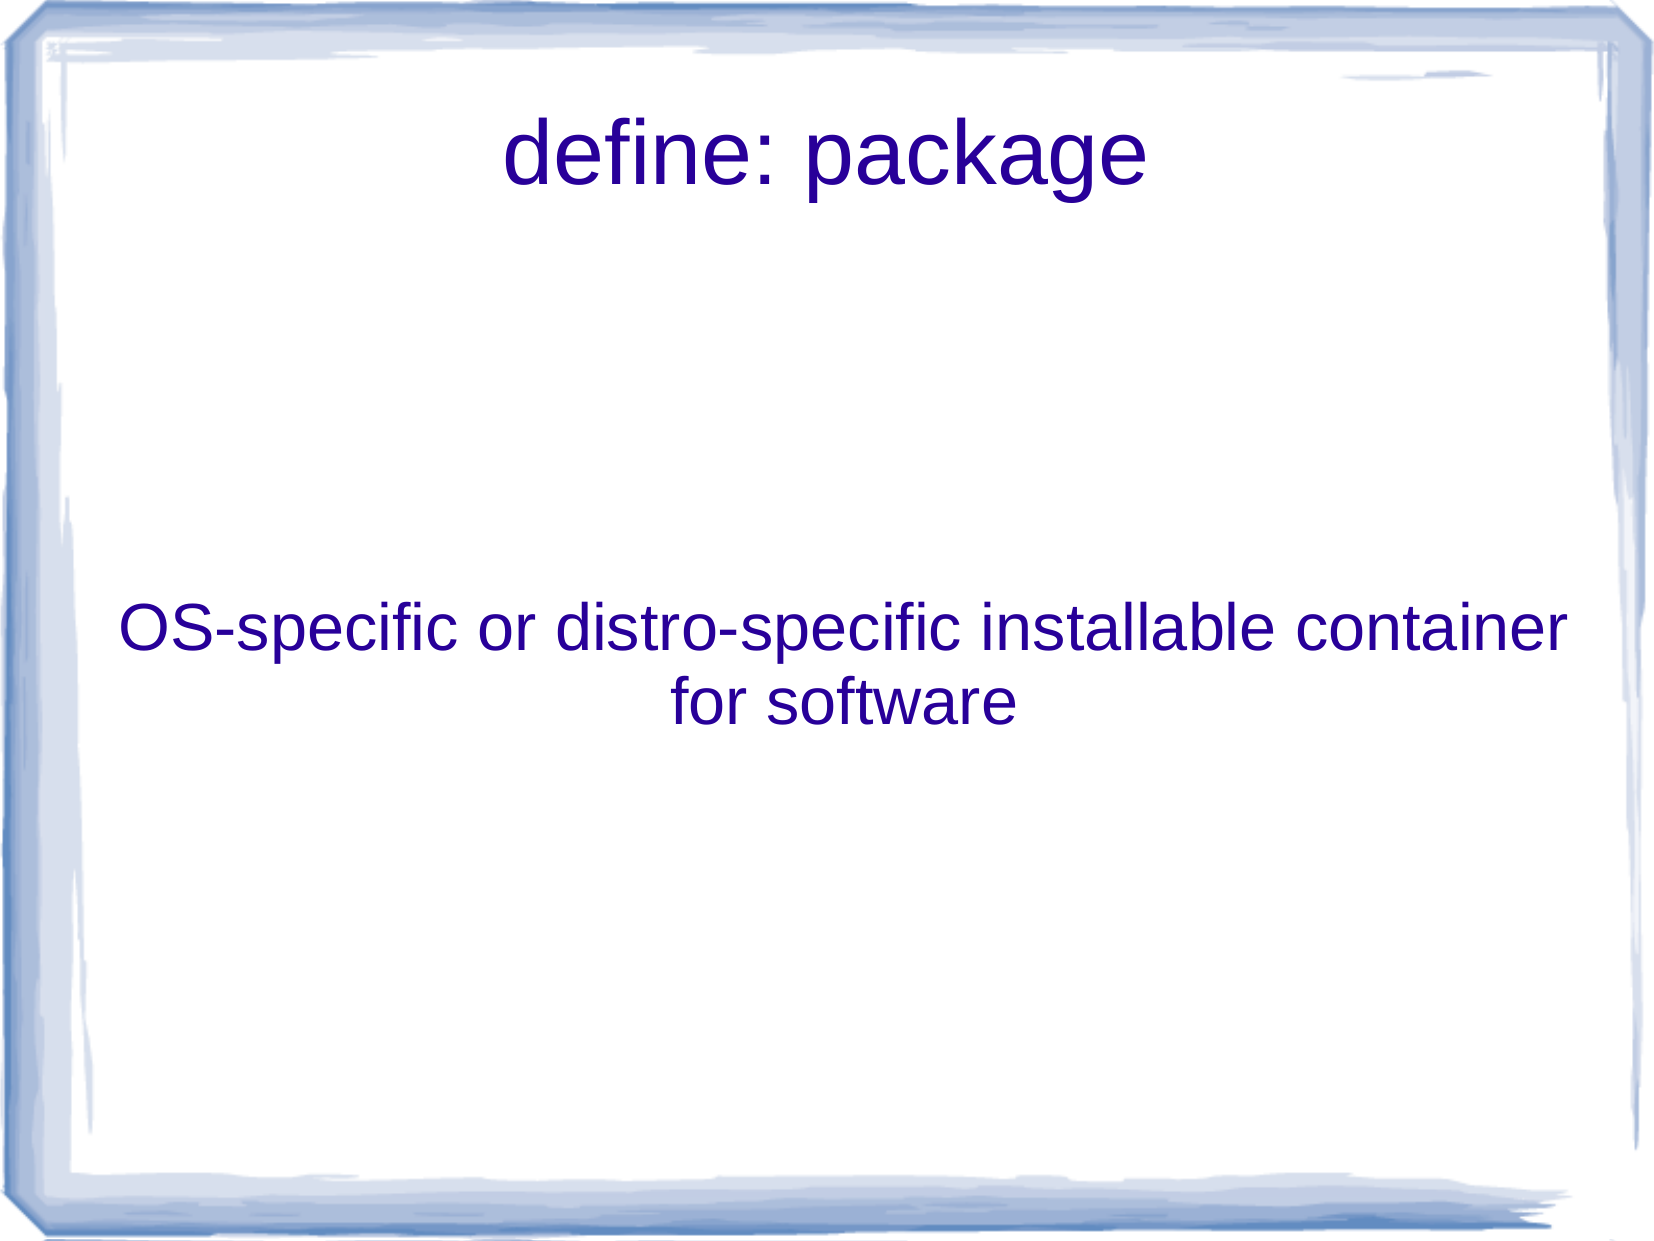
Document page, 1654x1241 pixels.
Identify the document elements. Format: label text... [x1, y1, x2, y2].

title define: package [82, 56, 1571, 250]
picture [0, 0, 1654, 1241]
subtitle OS-specific or distro-specific installable container for software [118, 332, 1571, 997]
